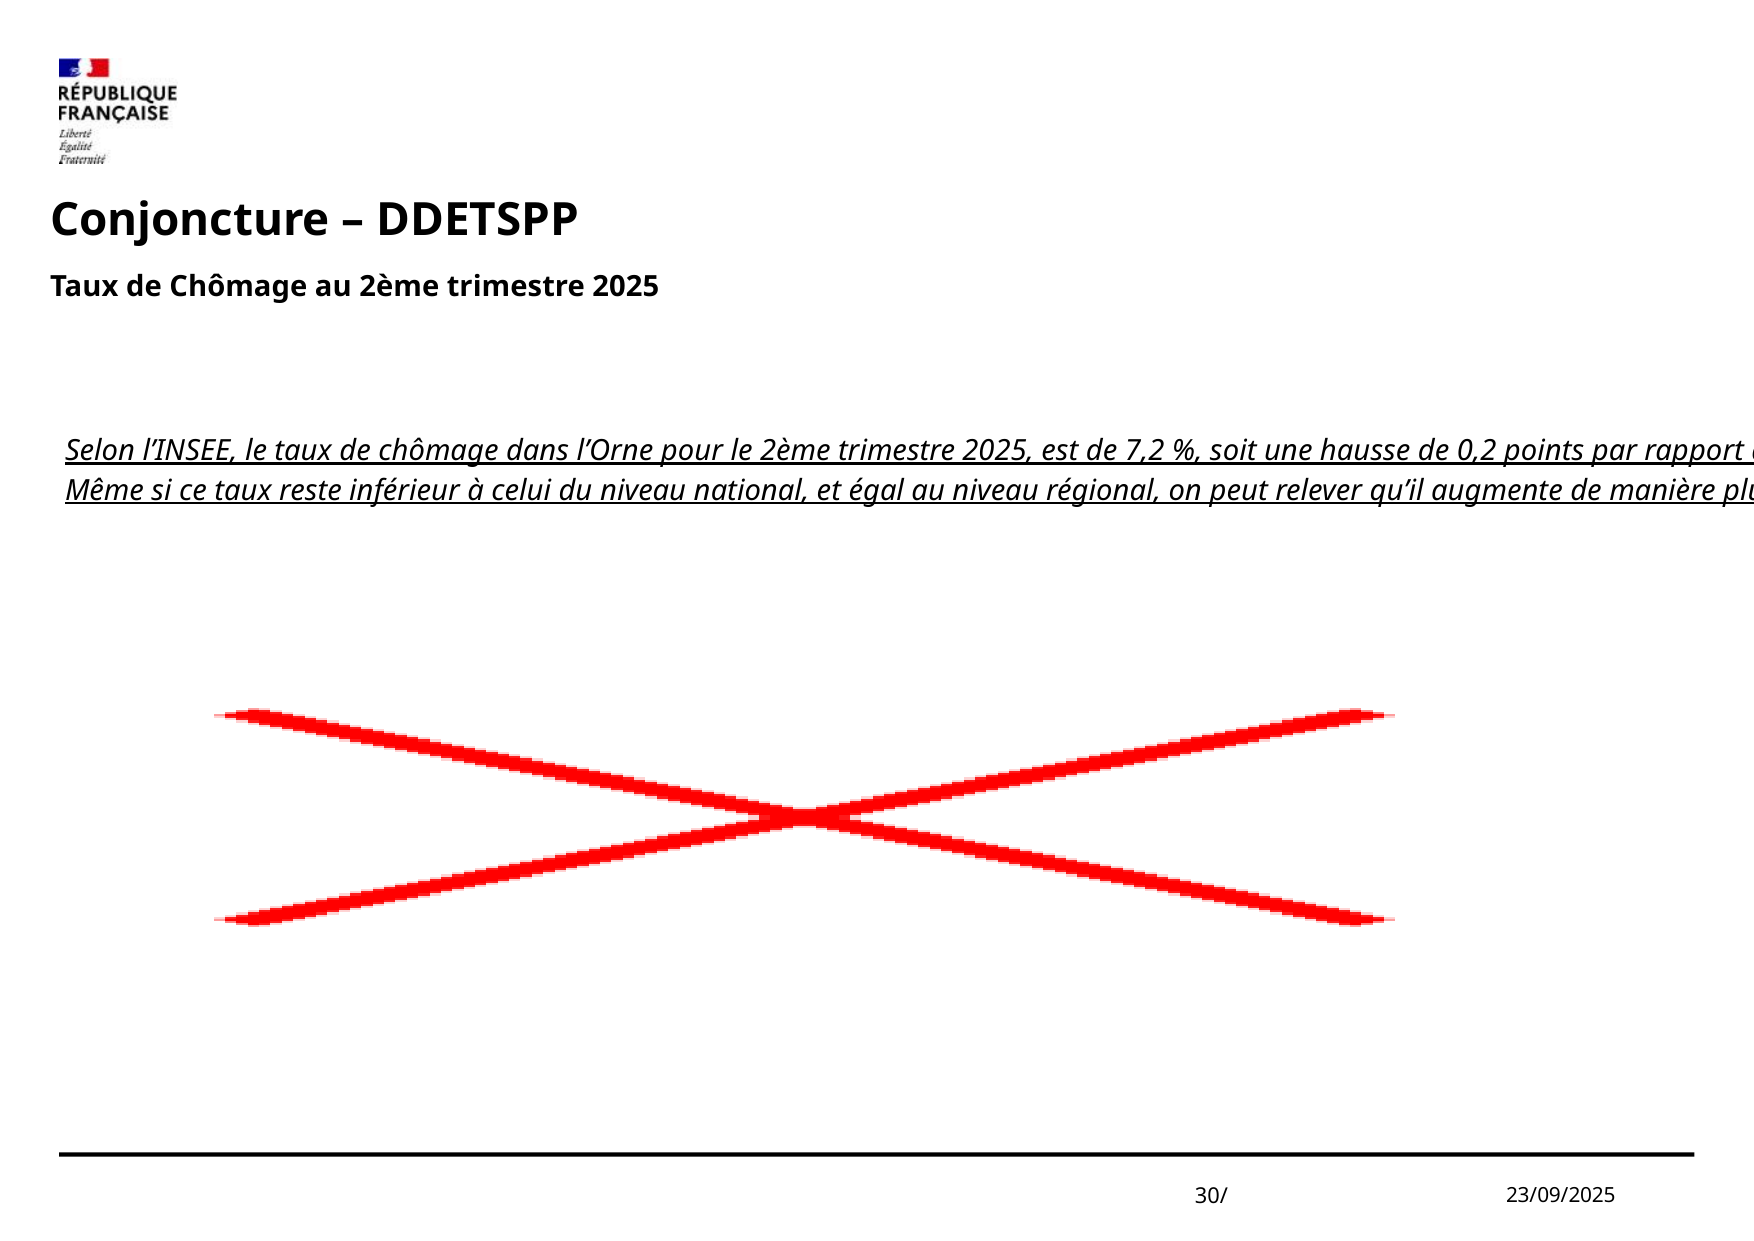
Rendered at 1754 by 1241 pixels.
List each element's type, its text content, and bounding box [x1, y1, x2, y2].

list Conjoncture – DDETSPP Taux de Chômage au 2ème trimestre 2025 [50, 200, 1114, 312]
text_box Selon l’INSEE, le taux de chômage dans l’Orne pour le 2ème trimestre 2025, est de 7,2 %, soit une hausse de 0,2 points par rapport au dernier trimestre. Même si ce taux reste inférieur à celui du niveau national, et égal au niveau régional, on peut relever qu’il augmente de manière plus soutenue dans le département. [50, 421, 1727, 894]
chart [180, 702, 1430, 934]
